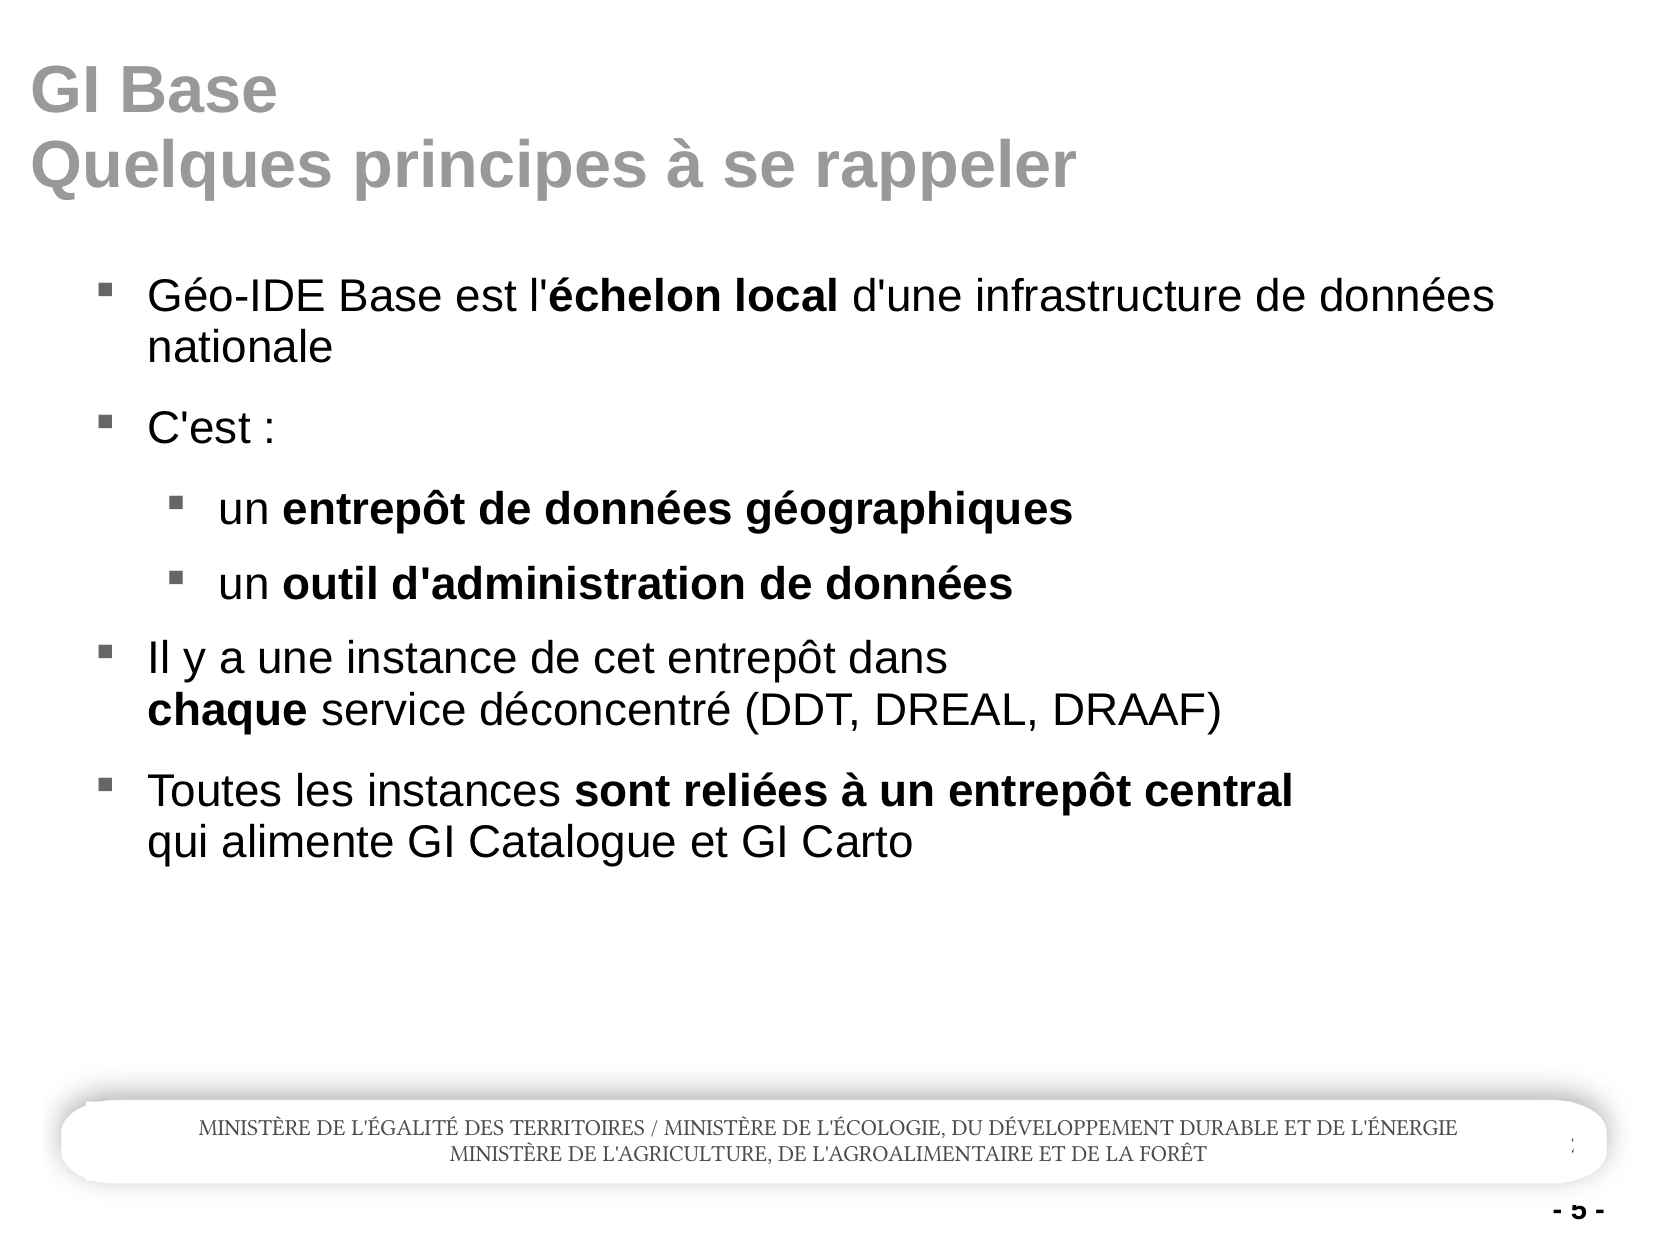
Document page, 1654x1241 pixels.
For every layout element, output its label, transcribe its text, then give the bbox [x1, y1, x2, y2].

list Géo-IDE Base est l'échelon local d'une infrastructure de données nationale C'est : un entrepôt de données géographiques un outil d'administration de données Il y a une instance de cet entrepôt dans chaque service déconcentré (DDT, DREAL, DRAAF) Toutes les instances sont reliées à un entrepôt central qui alimente GI Catalogue et GI Carto [77, 269, 1571, 990]
title GI Base Quelques principes à se rappeler [30, 28, 1612, 226]
picture [44, 1060, 1634, 1205]
